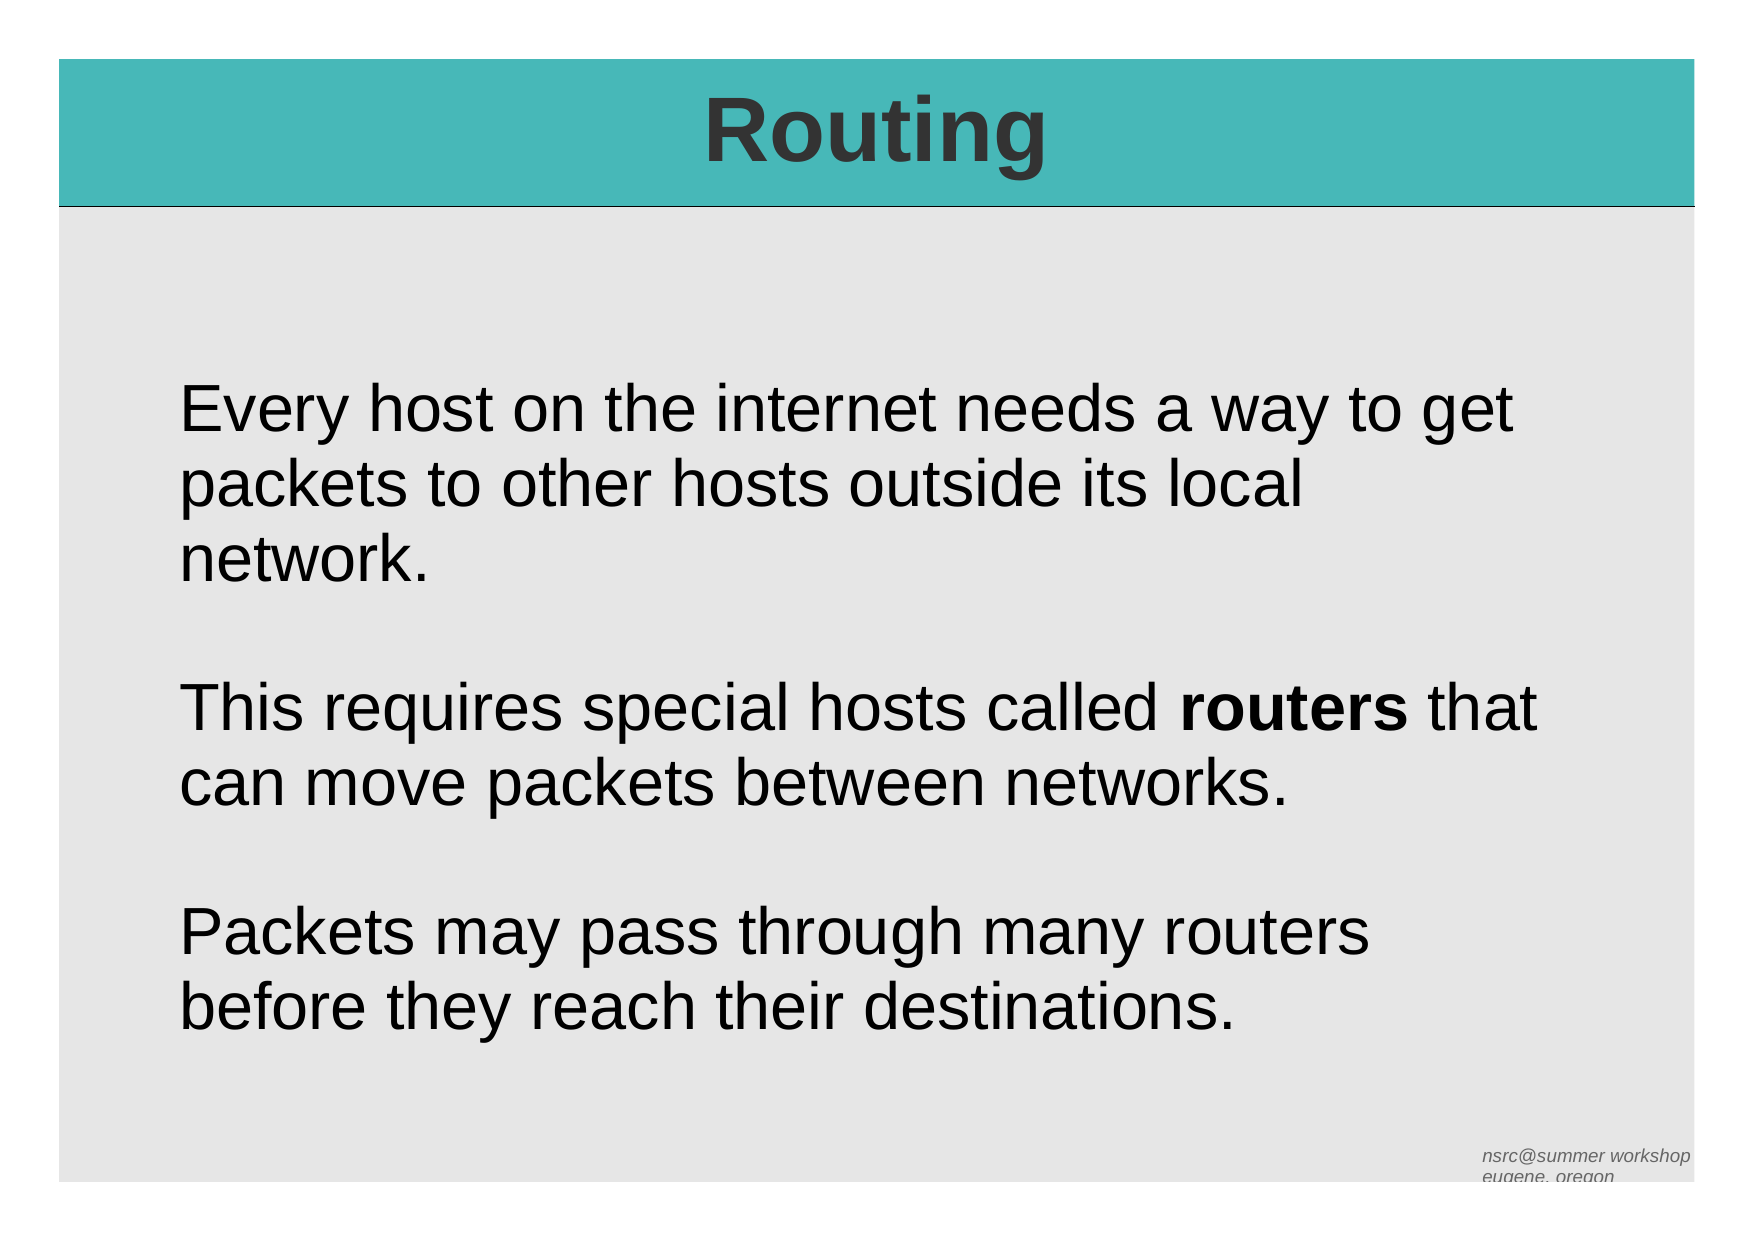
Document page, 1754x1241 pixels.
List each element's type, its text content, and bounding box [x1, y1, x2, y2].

list Every host on the internet needs a way to get packets to other hosts outside its local network. This requires special hosts called routers that can move packets between networks. Packets may pass through many routers before they reach their destinations. [179, 371, 1576, 1079]
title Routing [59, 41, 1695, 219]
